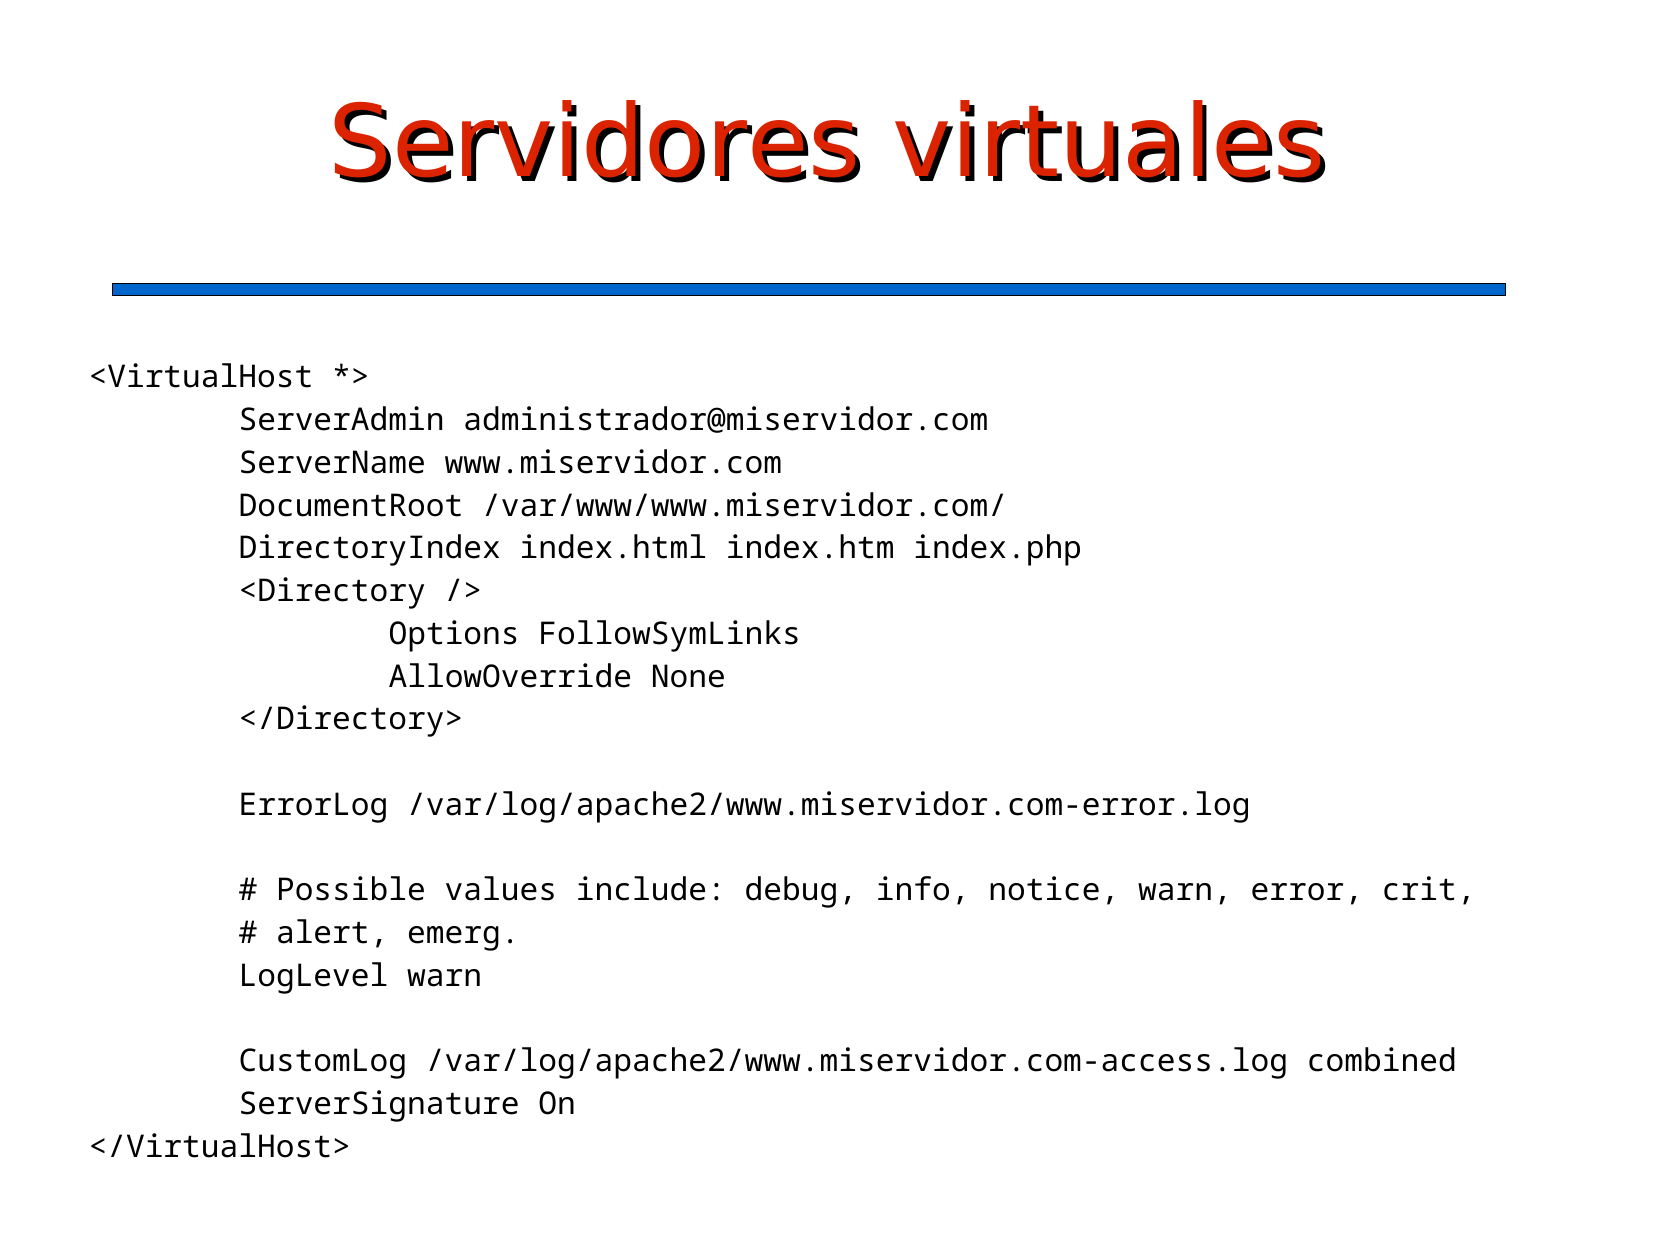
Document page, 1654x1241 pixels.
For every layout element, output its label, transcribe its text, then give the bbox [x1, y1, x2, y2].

title Servidores virtuales [121, 37, 1534, 246]
text_box <VirtualHost *> ServerAdmin administrador@miservidor.com ServerName www.miservidor.com DocumentRoot /var/www/www.miservidor.com/ DirectoryIndex index.html index.htm index.php <Directory /> Options FollowSymLinks AllowOverride None </Directory> ErrorLog /var/log/apache2/www.miservidor.com-error.log # Possible values include: debug, info, notice, warn, error, crit, # alert, emerg. LogLevel warn CustomLog /var/log/apache2/www.miservidor.com-access.log combined ServerSignature On </VirtualHost> [88, 354, 1565, 1152]
